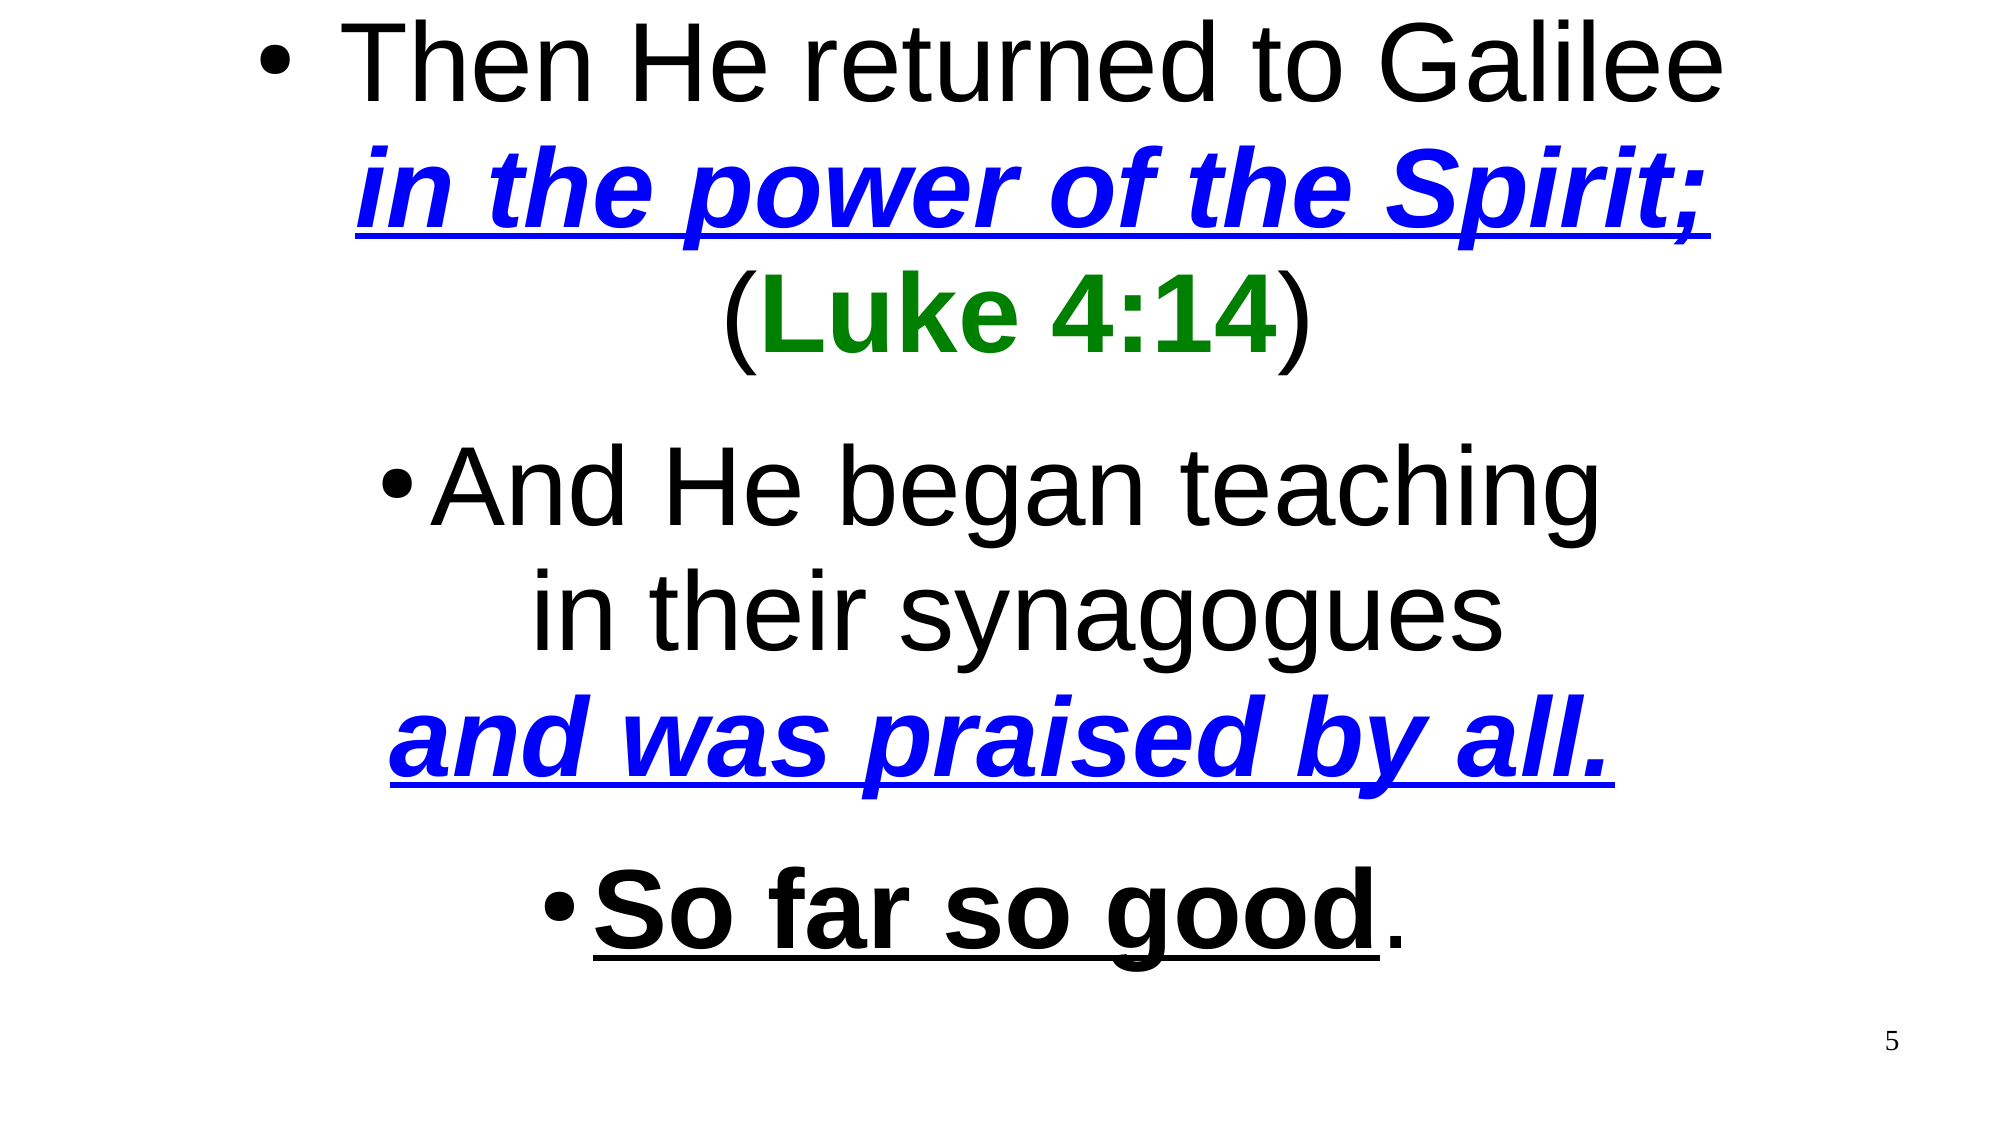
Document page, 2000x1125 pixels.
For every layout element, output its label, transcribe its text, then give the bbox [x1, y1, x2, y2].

list Then He returned to Galilee in the power of the Spirit; (Luke 4:14) And He began teaching in their synagogues and was praised by all. So far so good. [0, 0, 1996, 1123]
